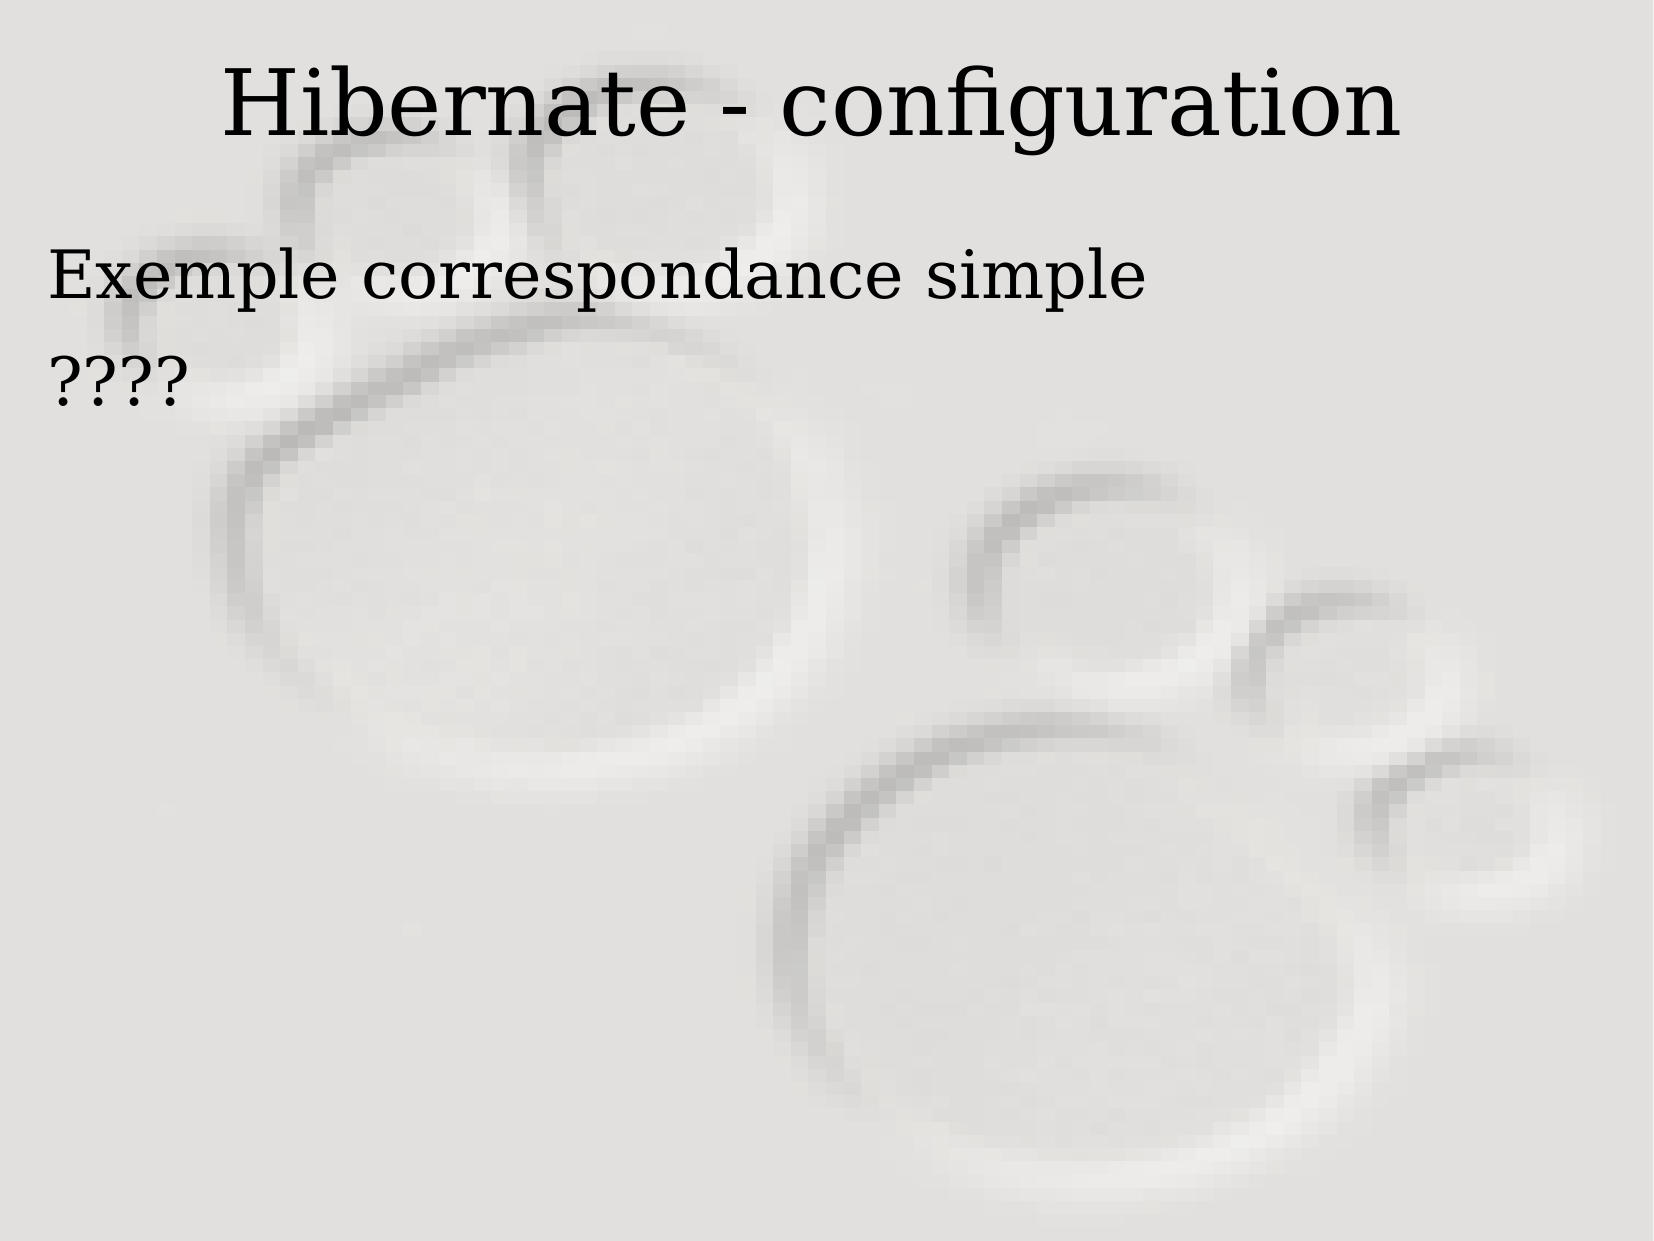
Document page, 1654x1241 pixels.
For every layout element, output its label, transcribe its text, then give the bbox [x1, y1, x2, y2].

list Exemple correspondance simple ???? [29, 236, 1595, 1152]
title Hibernate - configuration [29, 0, 1595, 208]
picture [0, 0, 1654, 1241]
